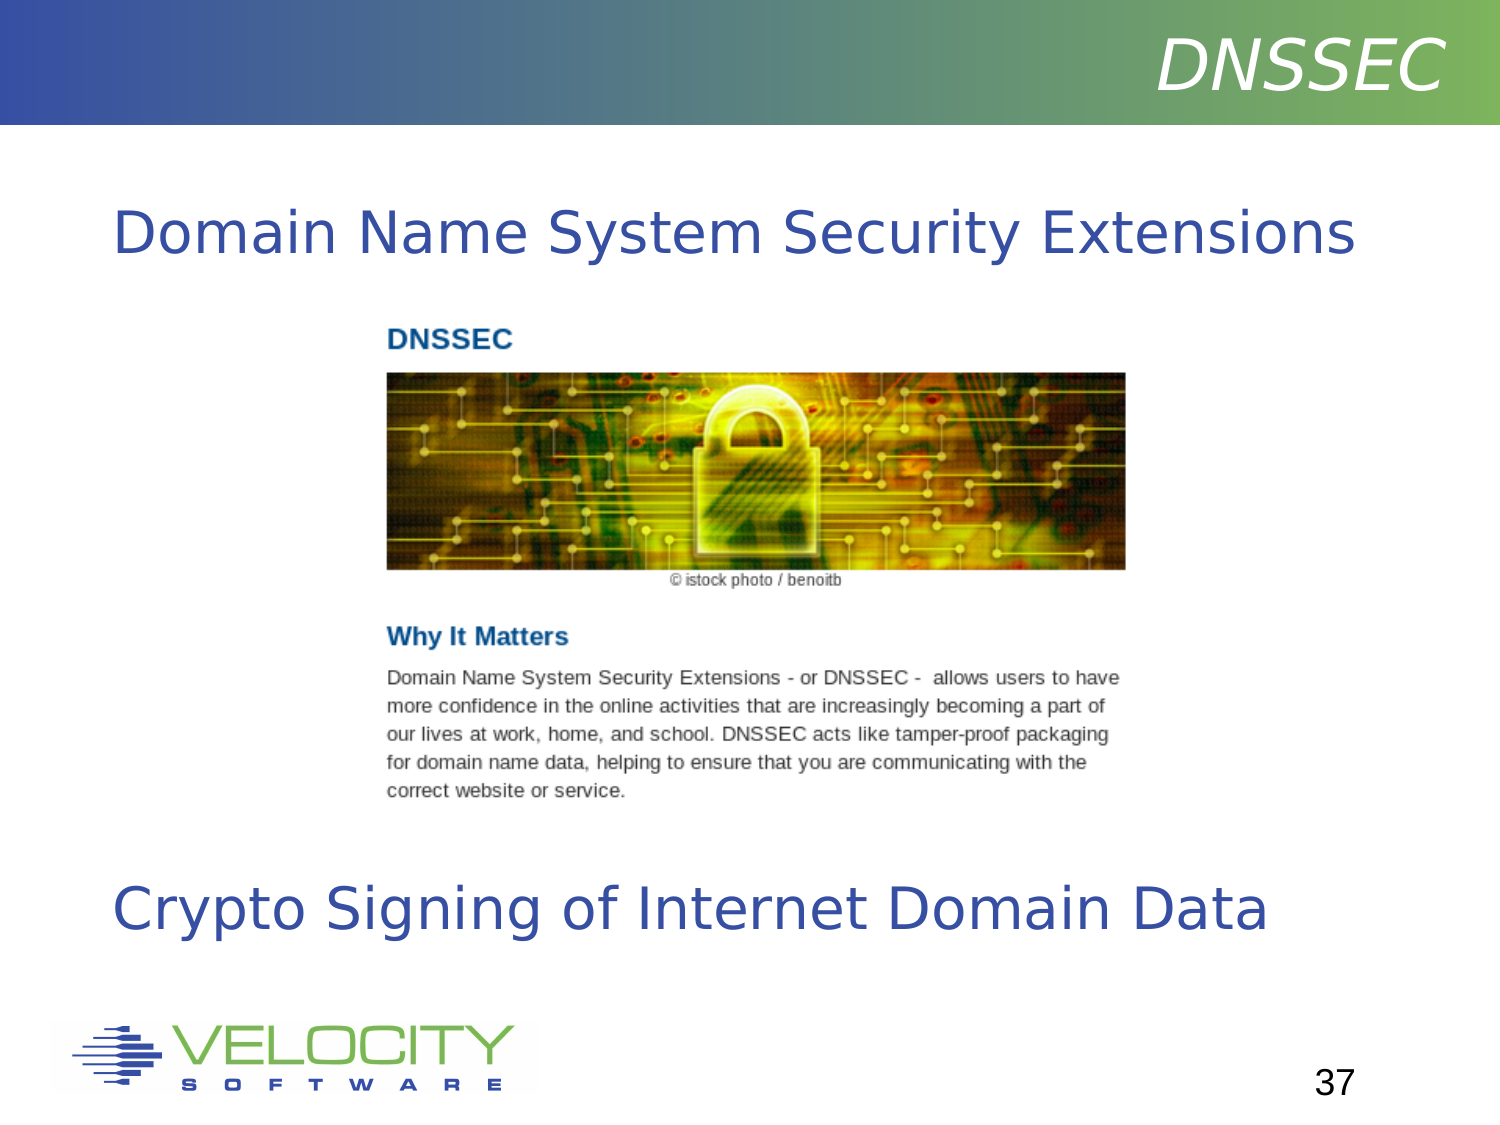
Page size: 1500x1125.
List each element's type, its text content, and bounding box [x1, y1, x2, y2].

list Domain Name System Security Extensions Crypto Signing of Internet Domain Data [70, 187, 1438, 988]
picture [50, 1021, 538, 1094]
title DNSSEC [62, 12, 1463, 113]
picture [373, 318, 1140, 810]
